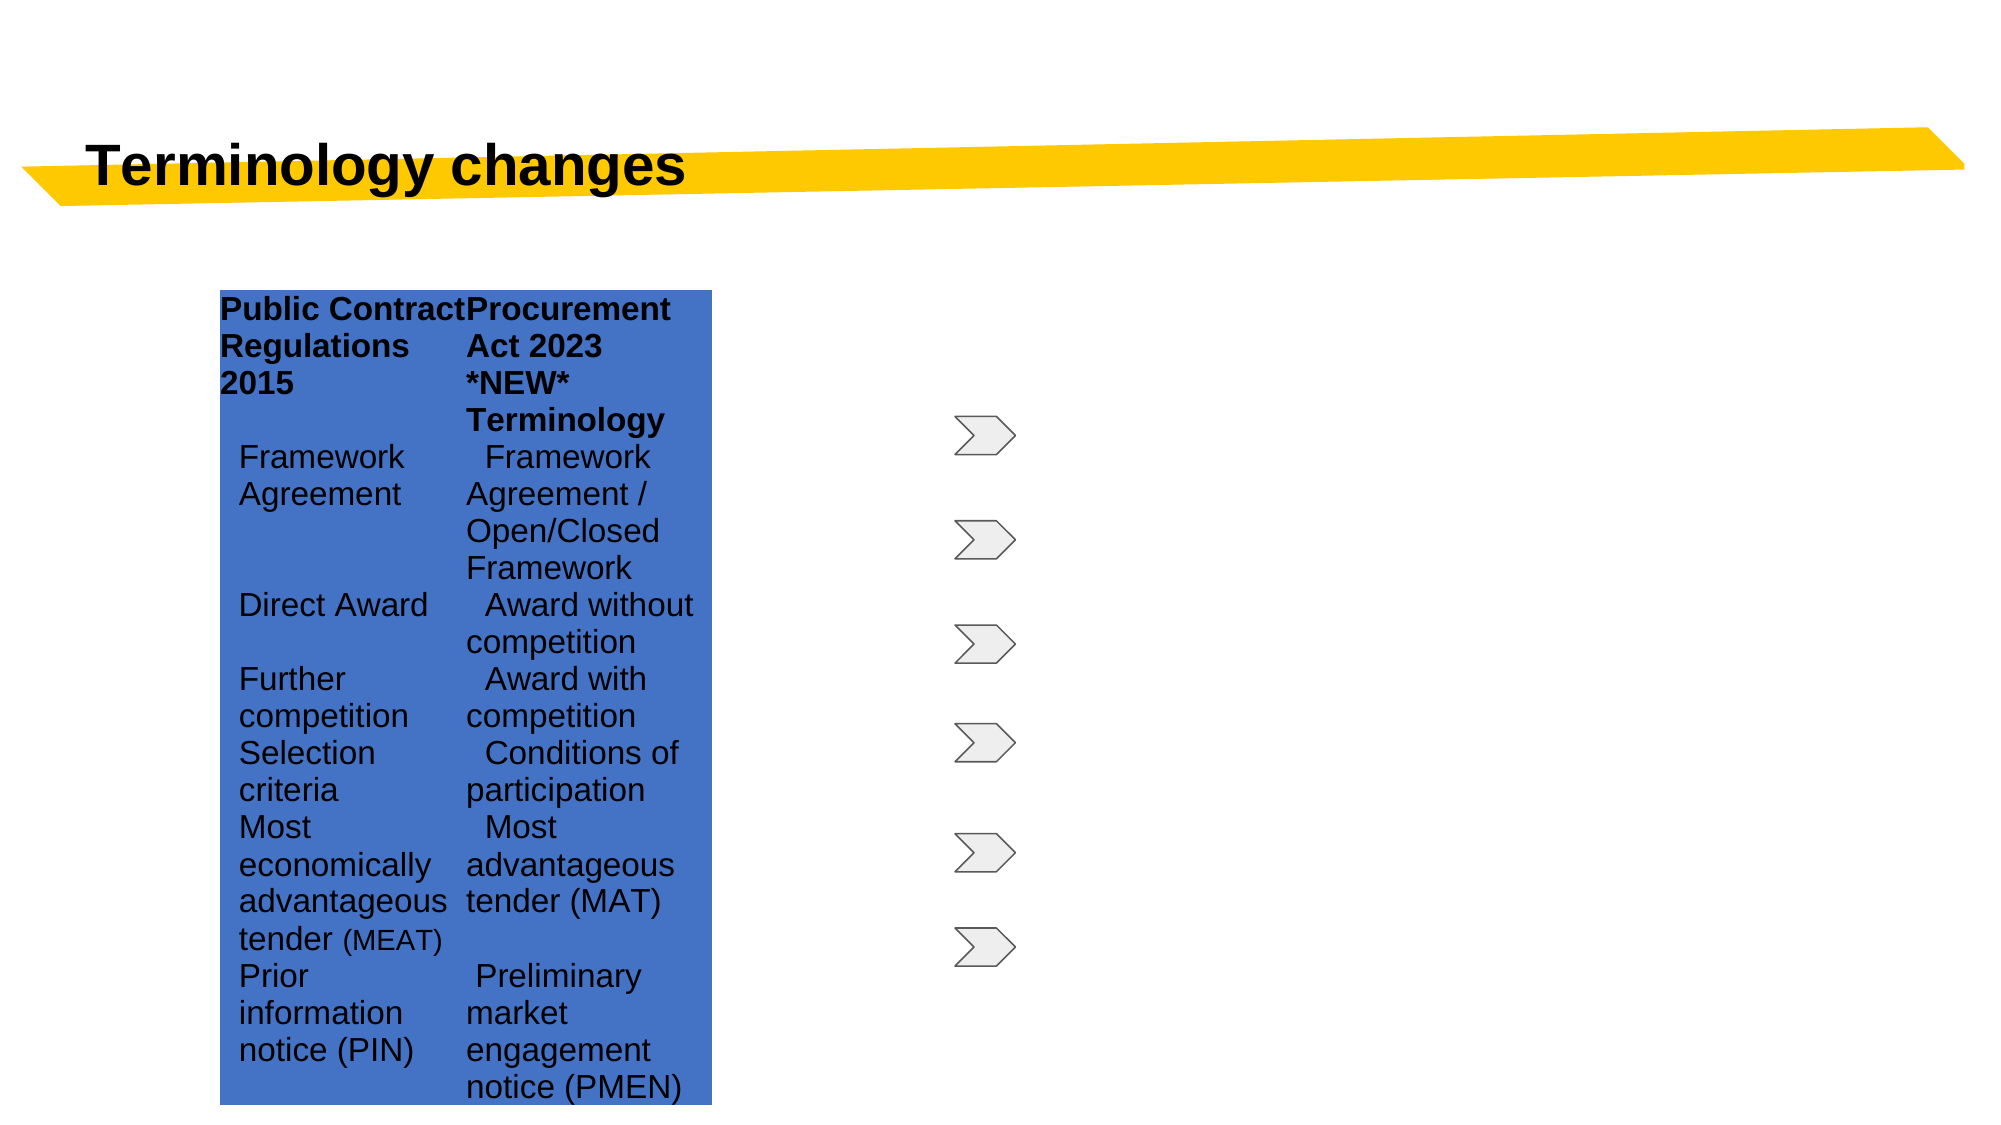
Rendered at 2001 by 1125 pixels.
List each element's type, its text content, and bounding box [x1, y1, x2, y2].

table_cell Framework Agreement / Open/Closed Framework [466, 438, 712, 587]
table_cell Prior information notice (PIN) [220, 957, 466, 1105]
text_box [954, 833, 1016, 872]
text_box [954, 927, 1016, 967]
table_cell Further competition [220, 661, 466, 735]
text_box [954, 625, 1016, 664]
table_cell Most advantageous tender (MAT) [466, 809, 712, 957]
table_cell Selection criteria [220, 735, 466, 809]
table_cell Direct Award [220, 587, 466, 661]
table_cell Framework Agreement [220, 438, 466, 587]
table_header Procurement Act 2023 *NEW* Terminology [466, 290, 712, 438]
table_cell Award with competition [466, 661, 712, 735]
text_box [954, 416, 1016, 455]
table_cell Most economically advantageous tender (MEAT) [220, 809, 466, 957]
table_cell Award without competition [466, 587, 712, 661]
text_box [954, 520, 1016, 559]
text_box Terminology changes [65, 107, 1638, 246]
table_cell Preliminary market engagement notice (PMEN) [466, 957, 712, 1105]
table_header Public Contract Regulations 2015 [220, 290, 466, 438]
text_box [954, 723, 1016, 762]
table_cell Conditions of participation [466, 735, 712, 809]
